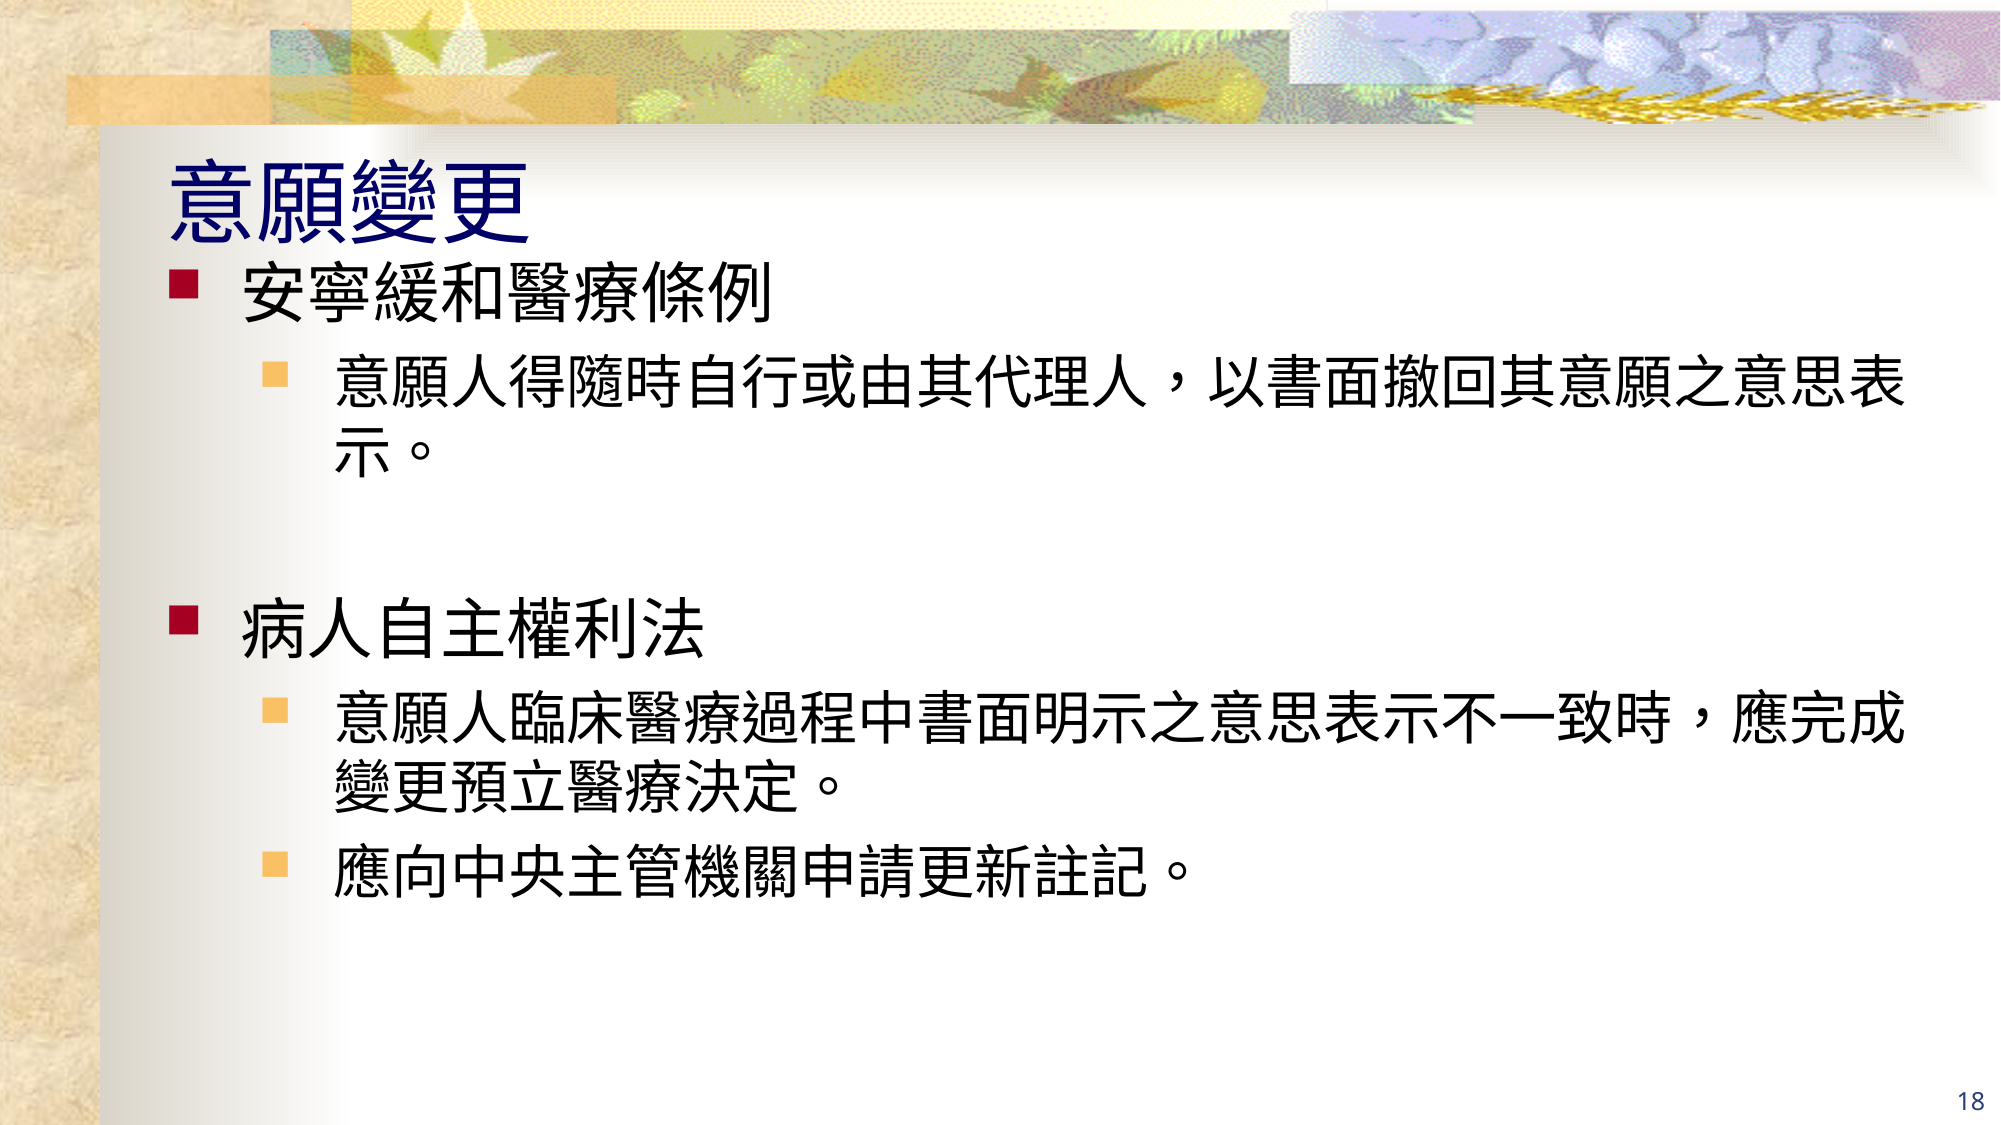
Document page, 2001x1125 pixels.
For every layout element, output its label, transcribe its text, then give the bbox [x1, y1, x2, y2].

title 意願變更 [150, 137, 1934, 232]
list 安寧緩和醫療條例 意願人得隨時自行或由其代理人，以書面撤回其意願之意思表示。 病人自主權利法 意願人臨床醫療過程中書面明示之意思表示不一致時，應完成變更預立醫療決定。 應向中央主管機關申請更新註記。 [150, 243, 1934, 1020]
picture [0, 0, 2001, 1125]
text_box <編號> [1799, 1052, 2001, 1125]
